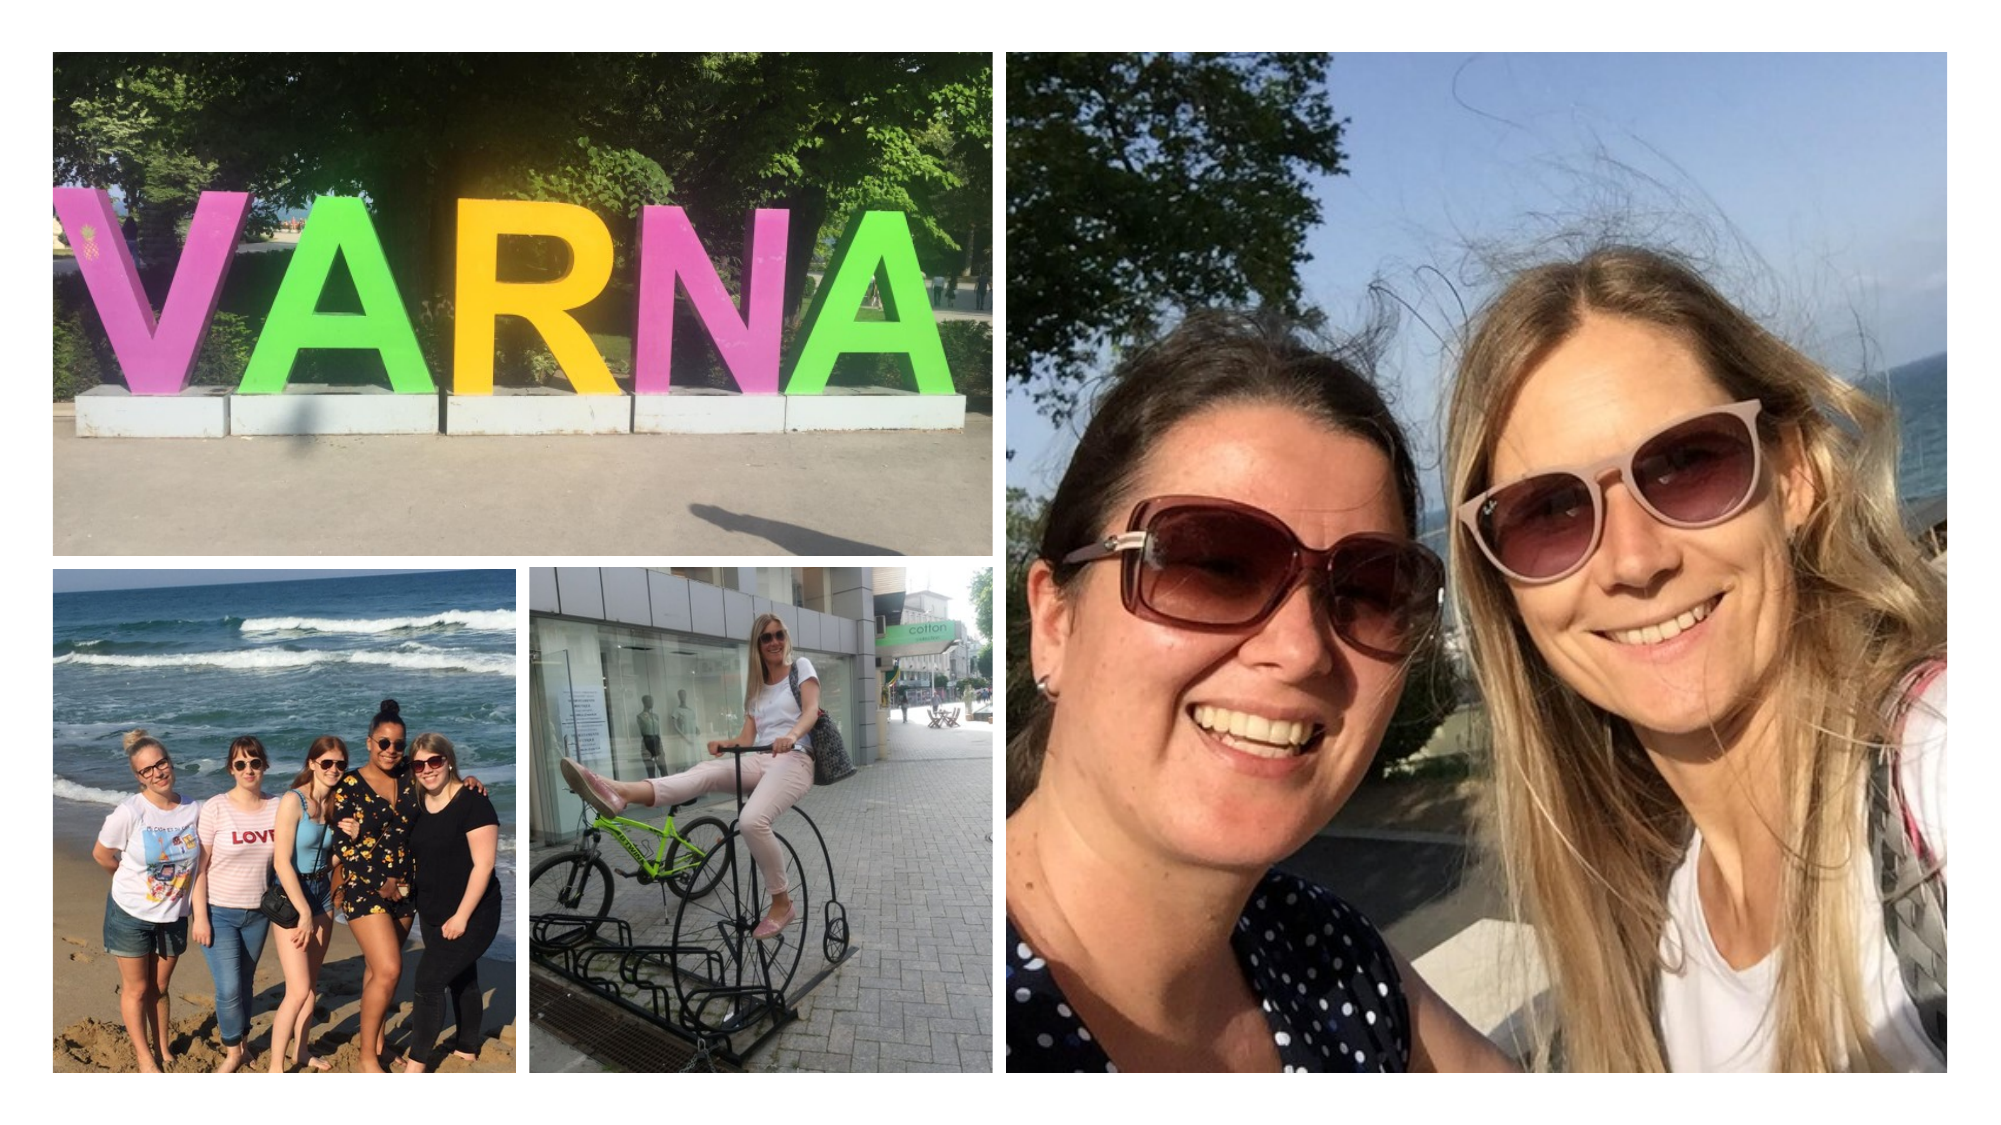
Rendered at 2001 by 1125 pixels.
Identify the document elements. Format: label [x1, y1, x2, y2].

picture [529, 567, 993, 1073]
picture [52, 569, 516, 1073]
picture [1006, 52, 1948, 1073]
picture [52, 52, 993, 556]
